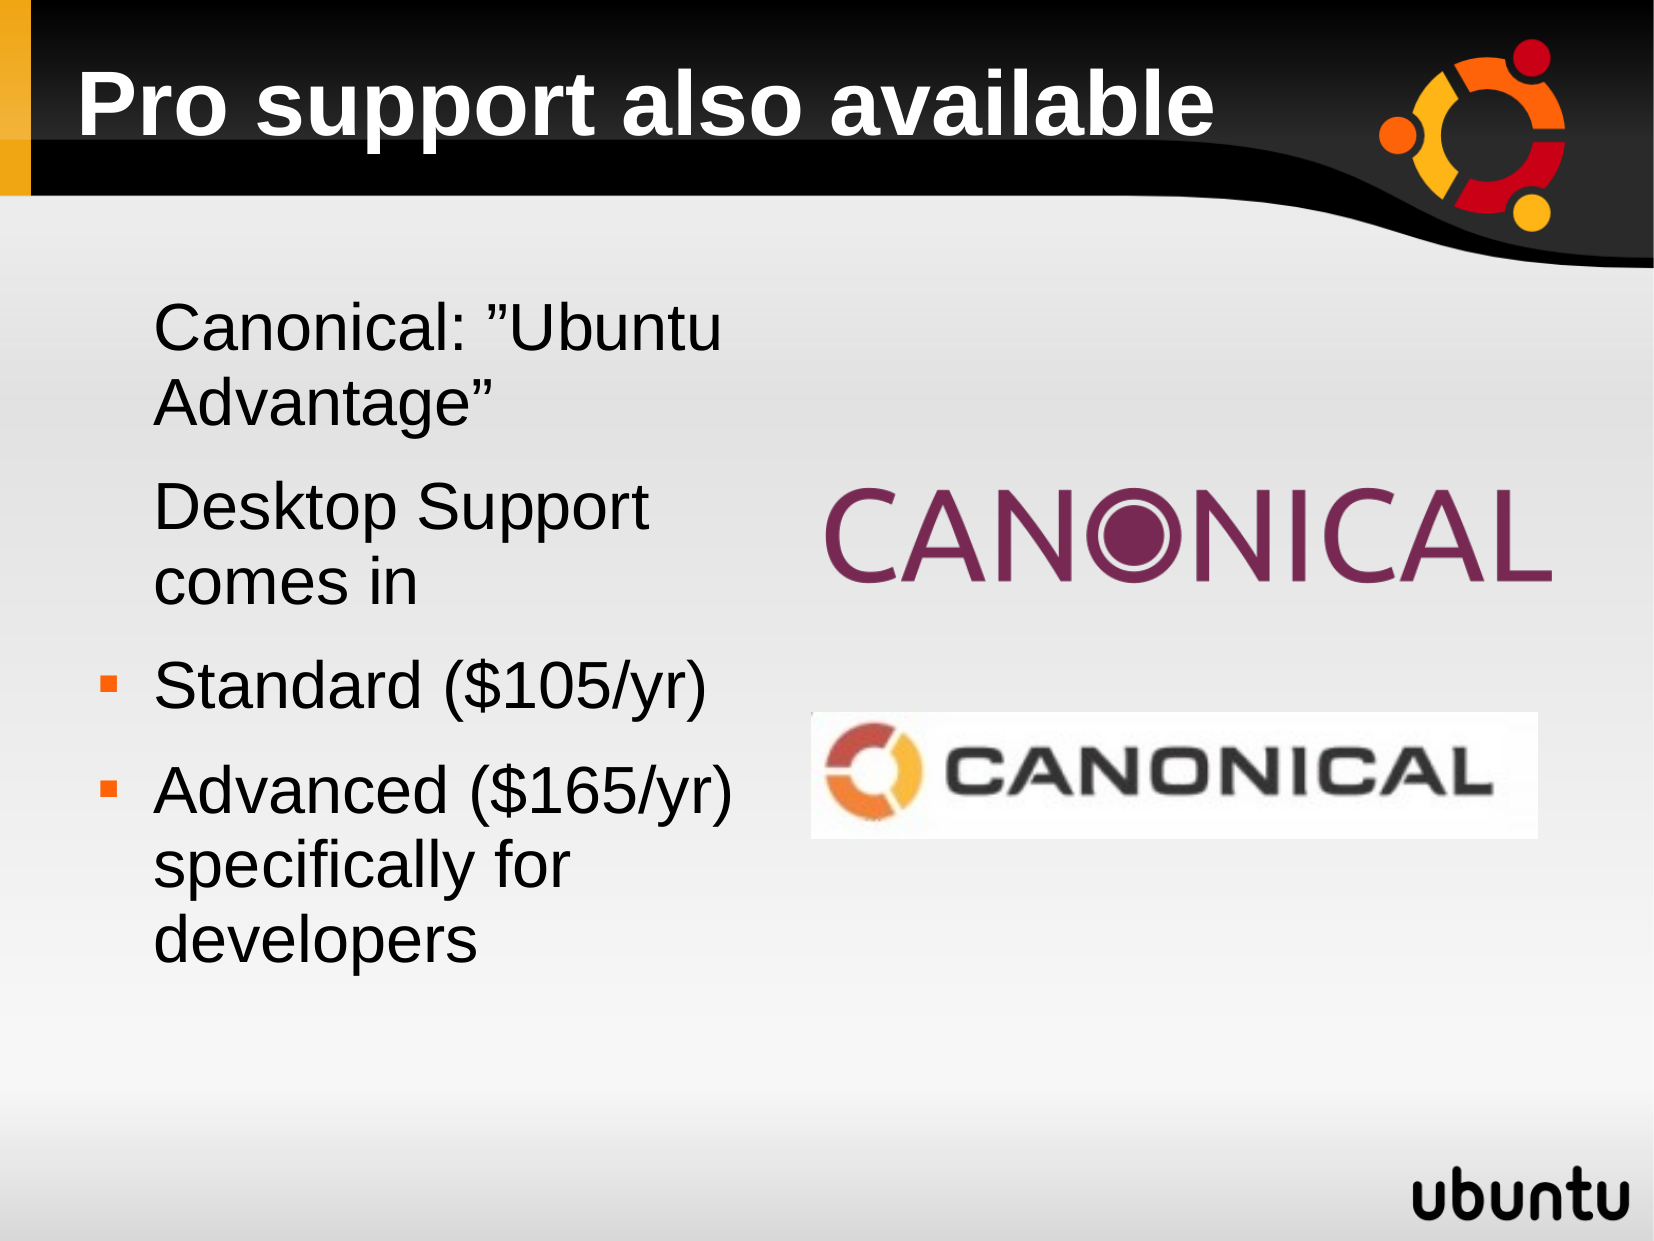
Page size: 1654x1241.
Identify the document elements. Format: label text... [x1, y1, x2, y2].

picture [0, 0, 1654, 1241]
title Pro support also available [76, 0, 1565, 208]
list Canonical: ”Ubuntu Advantage” Desktop Support comes in Standard ($105/yr) Advanced ($165/yr) specifically for developers [82, 290, 809, 1109]
